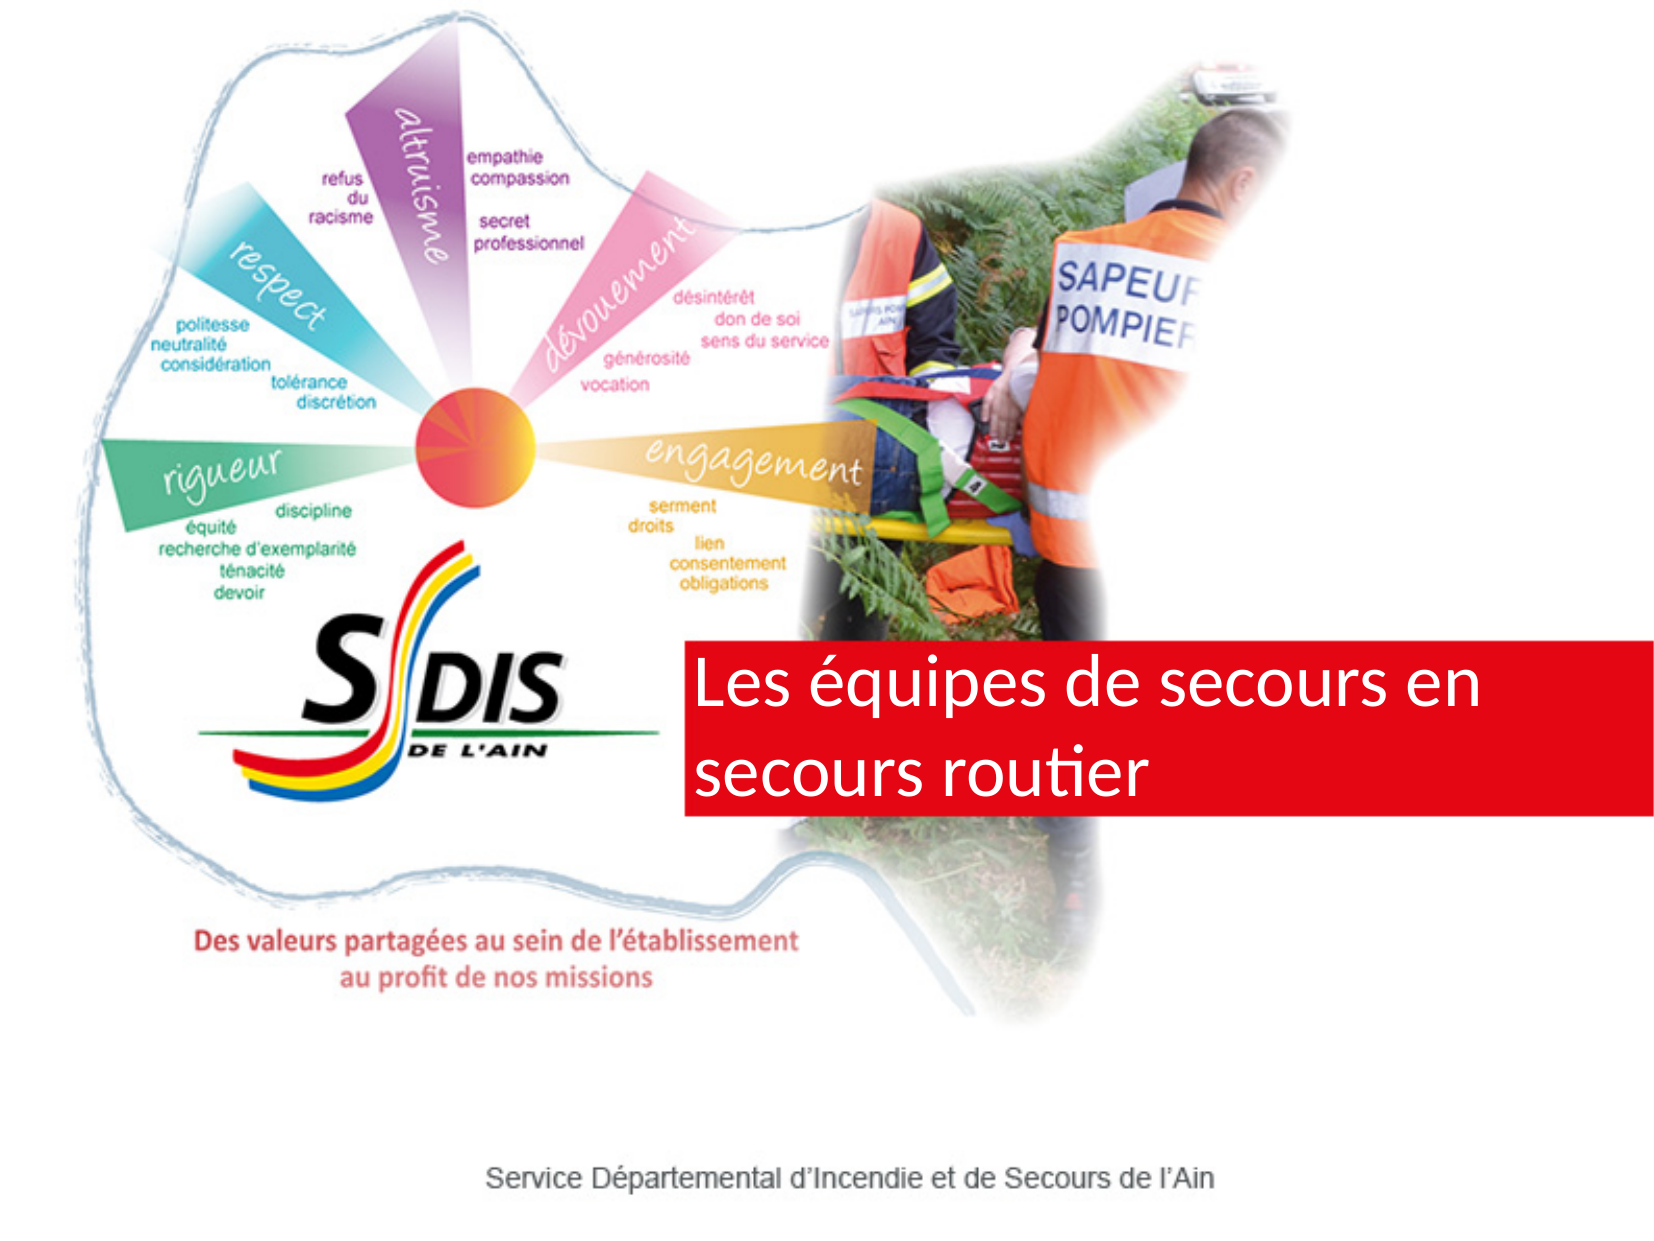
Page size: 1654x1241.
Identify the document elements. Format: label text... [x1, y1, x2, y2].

subtitle Les équipes de secours en secours routier [693, 619, 1615, 825]
picture [0, 0, 1654, 1241]
